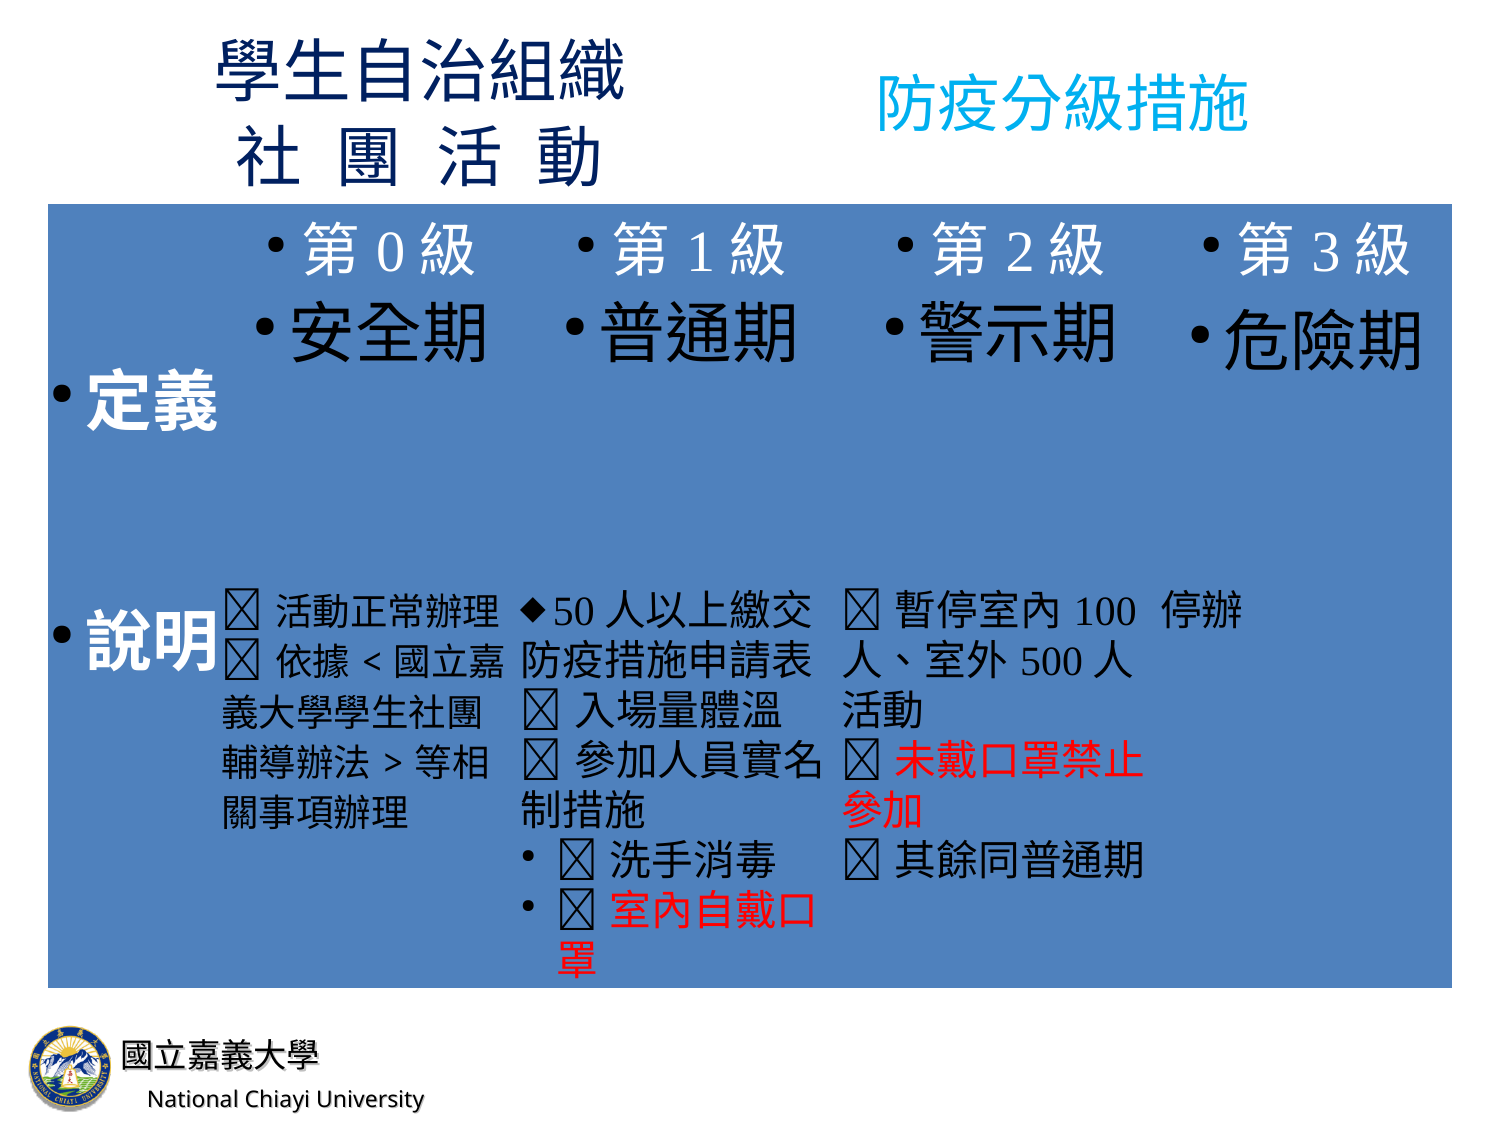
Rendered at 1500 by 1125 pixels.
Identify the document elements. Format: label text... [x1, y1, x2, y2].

text_box 社 團 活 動 [165, 80, 674, 230]
table_header 第1級 [774, 340, 789, 347]
title 學生自治組織 [123, 0, 716, 150]
table_header 第1級 [694, 341, 705, 347]
table_header 第1級 [709, 341, 721, 347]
table_header 第0級 [309, 333, 331, 345]
table_header 第3級 [1160, 204, 1452, 347]
table_cell 說明 [48, 588, 221, 988]
table_header 第3級 [1371, 322, 1383, 328]
table_header 第3級 [1400, 317, 1414, 328]
table_header 第3級 [1251, 340, 1272, 347]
table_header 第0級 [221, 230, 521, 347]
table_header 第1級 [615, 339, 647, 345]
table_cell 普通期 [521, 347, 841, 588]
text_box 防疫分級措施 [767, 27, 1359, 177]
table_cell 活動正常辦理 依據<國立嘉義大學學生社團輔導辦法>等相關事項辦理 [221, 588, 521, 988]
table_header 第3級 [1240, 318, 1261, 325]
table_header 第3級 [1400, 332, 1414, 343]
table_cell 暫停室內100人、室外500人活動 未戴口罩禁止參加 其餘同普通期 [841, 588, 1160, 988]
table_header 第1級 [709, 322, 721, 327]
table_header 第2級 [1094, 309, 1108, 320]
table_cell 普通期 [615, 349, 647, 356]
table_cell 50人以上繳交防疫措施申請表 入場量體溫 參加人員實名制措施 洗手消毒 室內自戴口罩 [521, 588, 841, 988]
table_header 第3級 [1371, 332, 1383, 339]
table_header 第0級 [465, 324, 479, 335]
table_header 第1級 [709, 331, 721, 337]
table_cell 停辦 [1160, 588, 1452, 988]
table_header 第2級 [841, 204, 1160, 347]
table_cell 危險期 [1160, 347, 1452, 588]
table_header 第0級 [456, 245, 467, 260]
table_header 第2級 [1093, 340, 1108, 347]
table_header 第1級 [521, 204, 841, 347]
table_header 第0級 [464, 340, 479, 347]
table_header 第1級 [775, 324, 789, 335]
table_header 第1級 [694, 331, 705, 337]
table_header 第3級 [1300, 316, 1308, 347]
table_cell 定義 [48, 347, 221, 588]
table_header 第1級 [775, 309, 789, 320]
table_cell 安全期 [221, 347, 521, 588]
table_header 第2級 [1094, 324, 1108, 335]
table_header [48, 204, 221, 347]
table_cell 警示期 [841, 347, 1160, 588]
table_header 第0級 [465, 309, 479, 320]
table_header 第0級 [453, 230, 462, 241]
